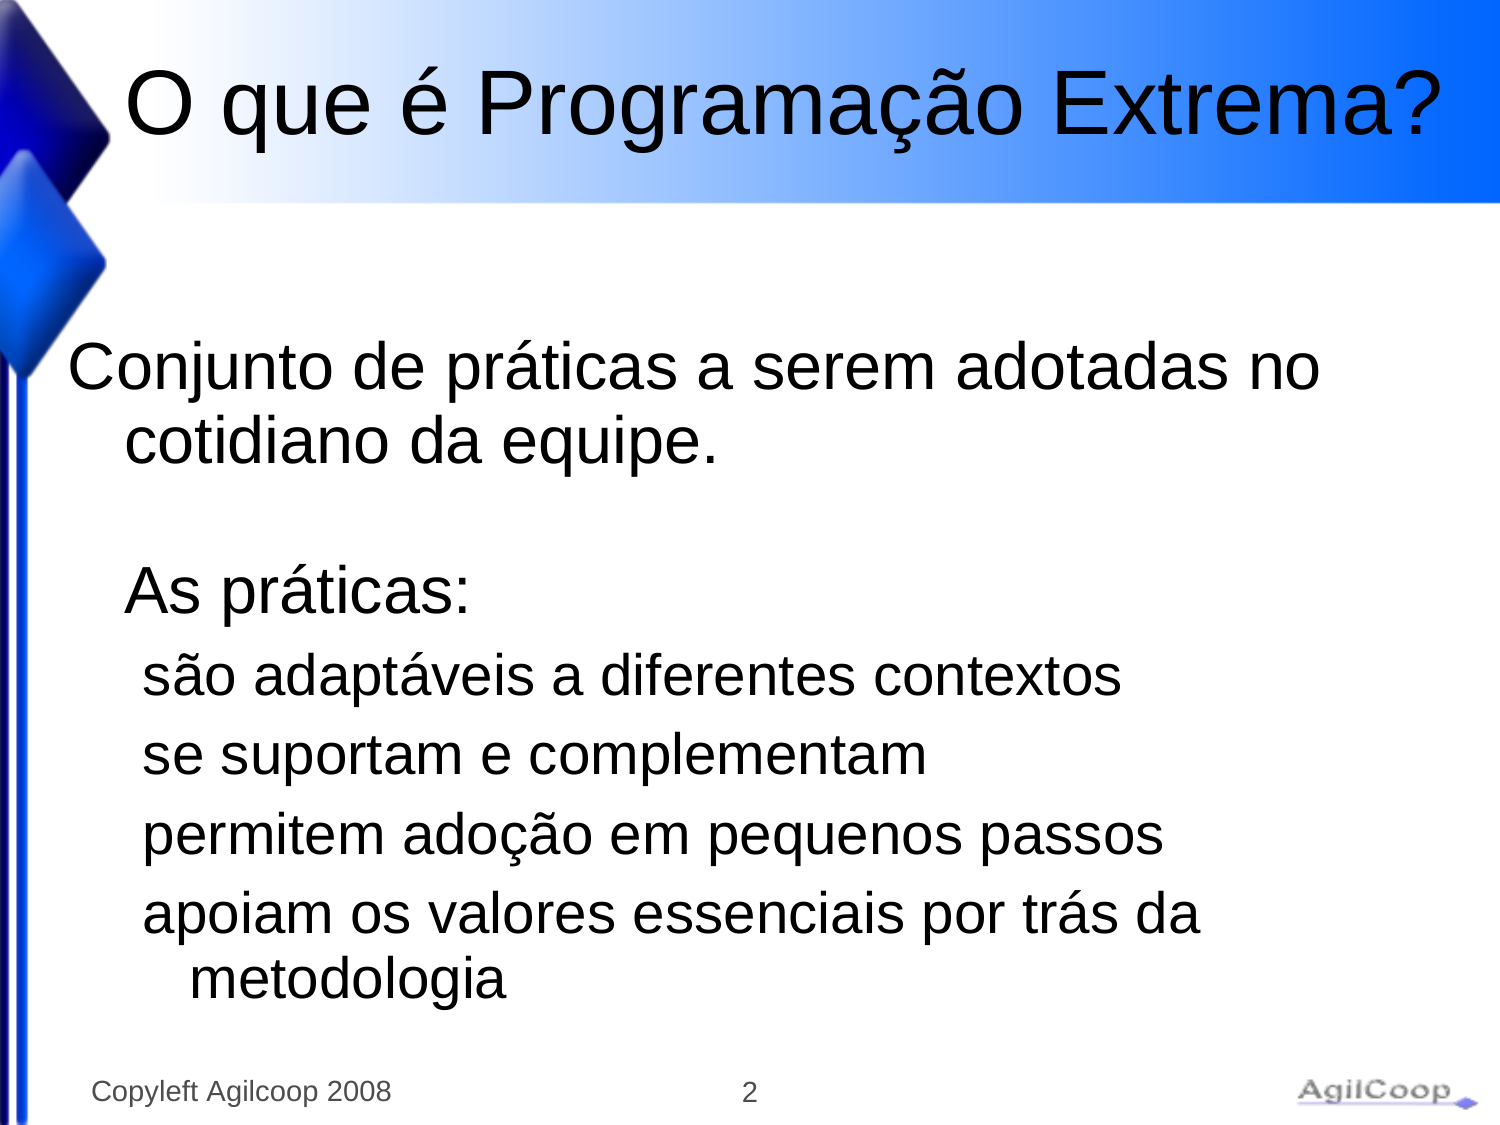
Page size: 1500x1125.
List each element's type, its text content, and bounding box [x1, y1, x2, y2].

title O que é Programação Extrema? [98, 1, 1471, 205]
list Conjunto de práticas a serem adotadas no cotidiano da equipe. As práticas: são adaptáveis a diferentes contextos se suportam e complementam permitem adoção em pequenos passos apoiam os valores essenciais por trás da metodologia [53, 321, 1412, 1098]
picture [0, 0, 1500, 1125]
